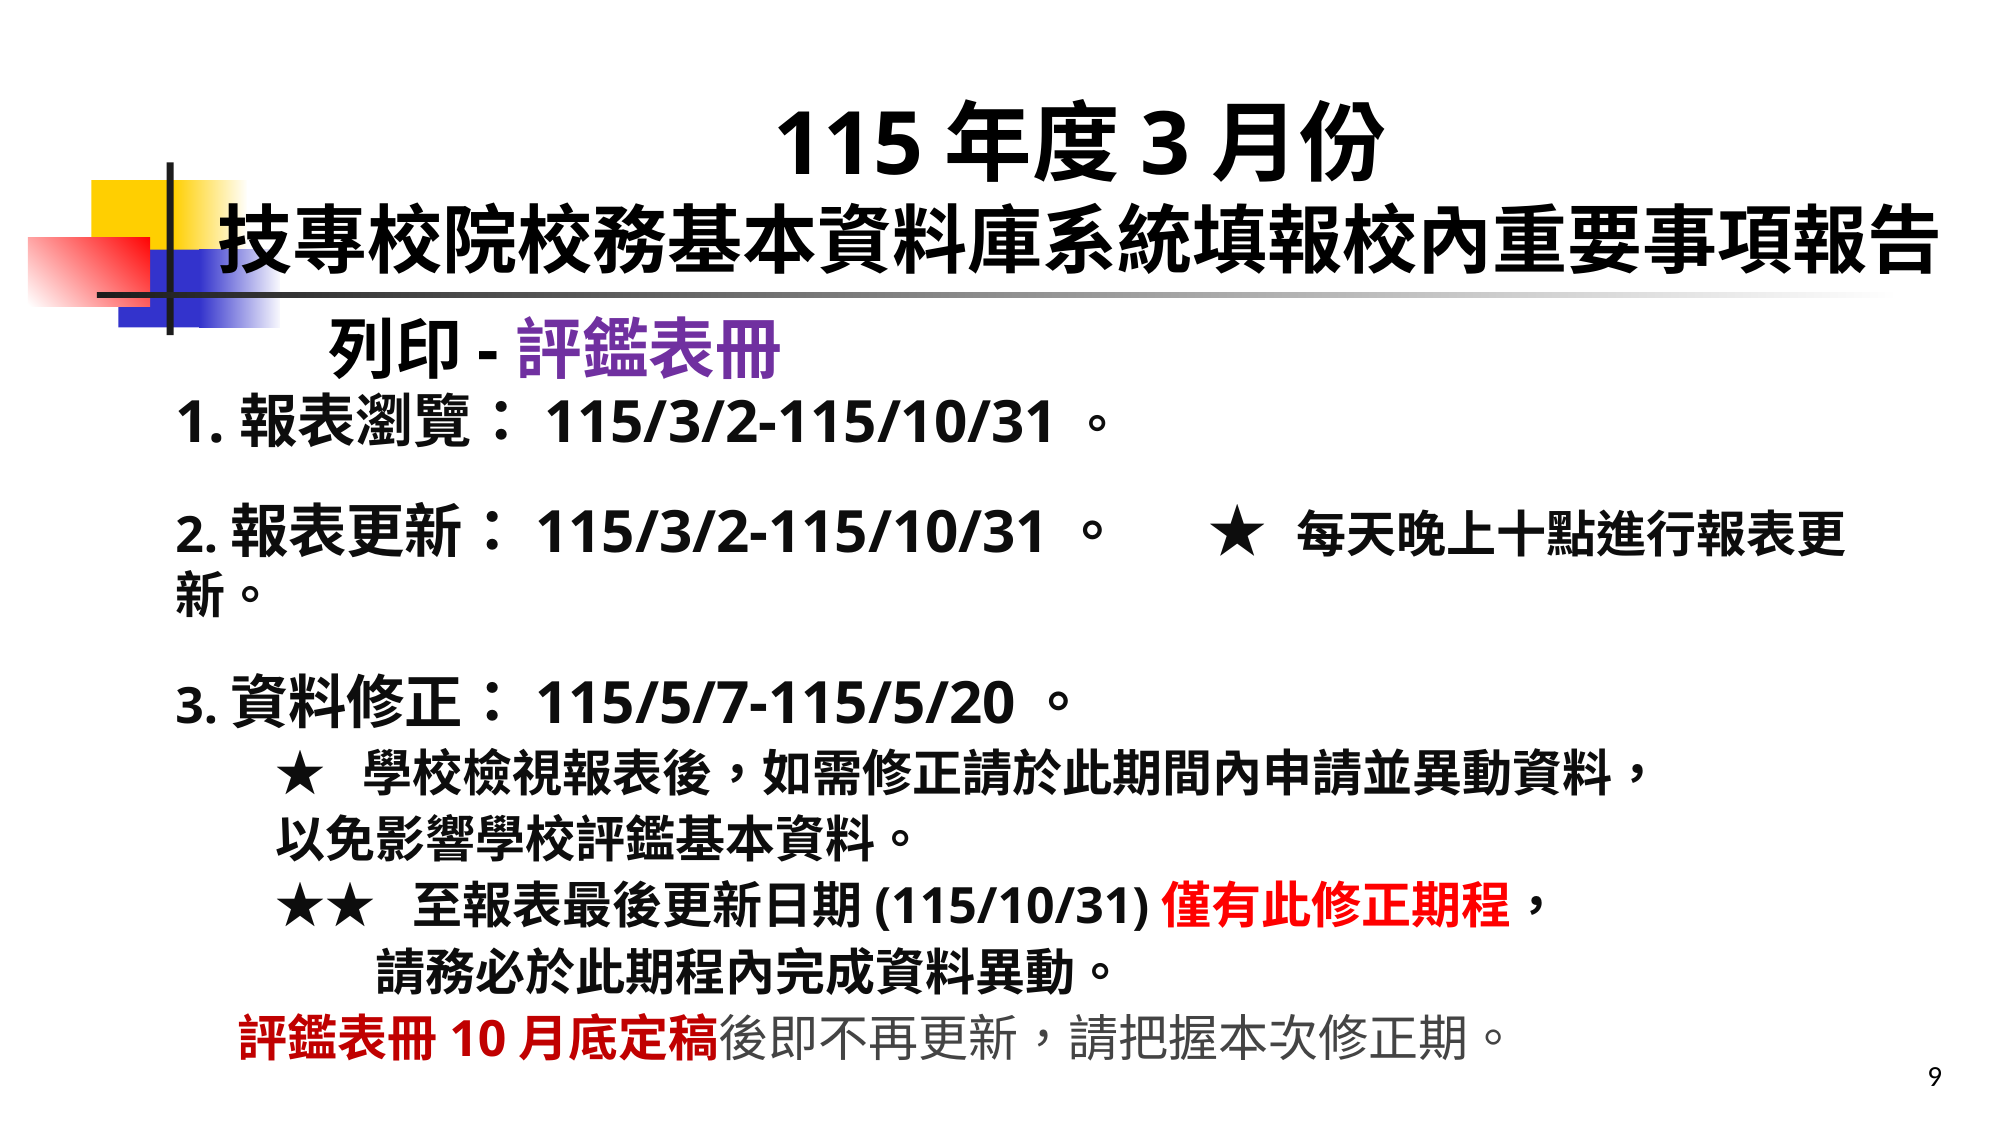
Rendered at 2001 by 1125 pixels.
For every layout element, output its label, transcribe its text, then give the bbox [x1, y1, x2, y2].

text_box 列印-評鑑表冊 [313, 299, 798, 383]
text_box <編號> [1540, 1024, 1957, 1100]
text_box 1.報表瀏覽：115/3/2-115/10/31。 2.報表更新：115/3/2-115/10/31。 ★ 每天晚上十點進行報表更新。 3.資料修正：115/5/7-115/5/20。 ★ 學校檢視報表後，如需修正請於此期間內申請並異動資料， 以免影響學校評鑑基本資料。 ★★ 至報表最後更新日期(115/10/31)僅有此修正期程， 請務必於此期程內完成資料異動。 評鑑表冊10月底定稿後即不再更新，請把握本次修正期。 [175, 383, 1881, 1067]
text_box 115年度3月份 技專校院校務基本資料庫系統填報校內重要事項報告 [175, 77, 1986, 290]
